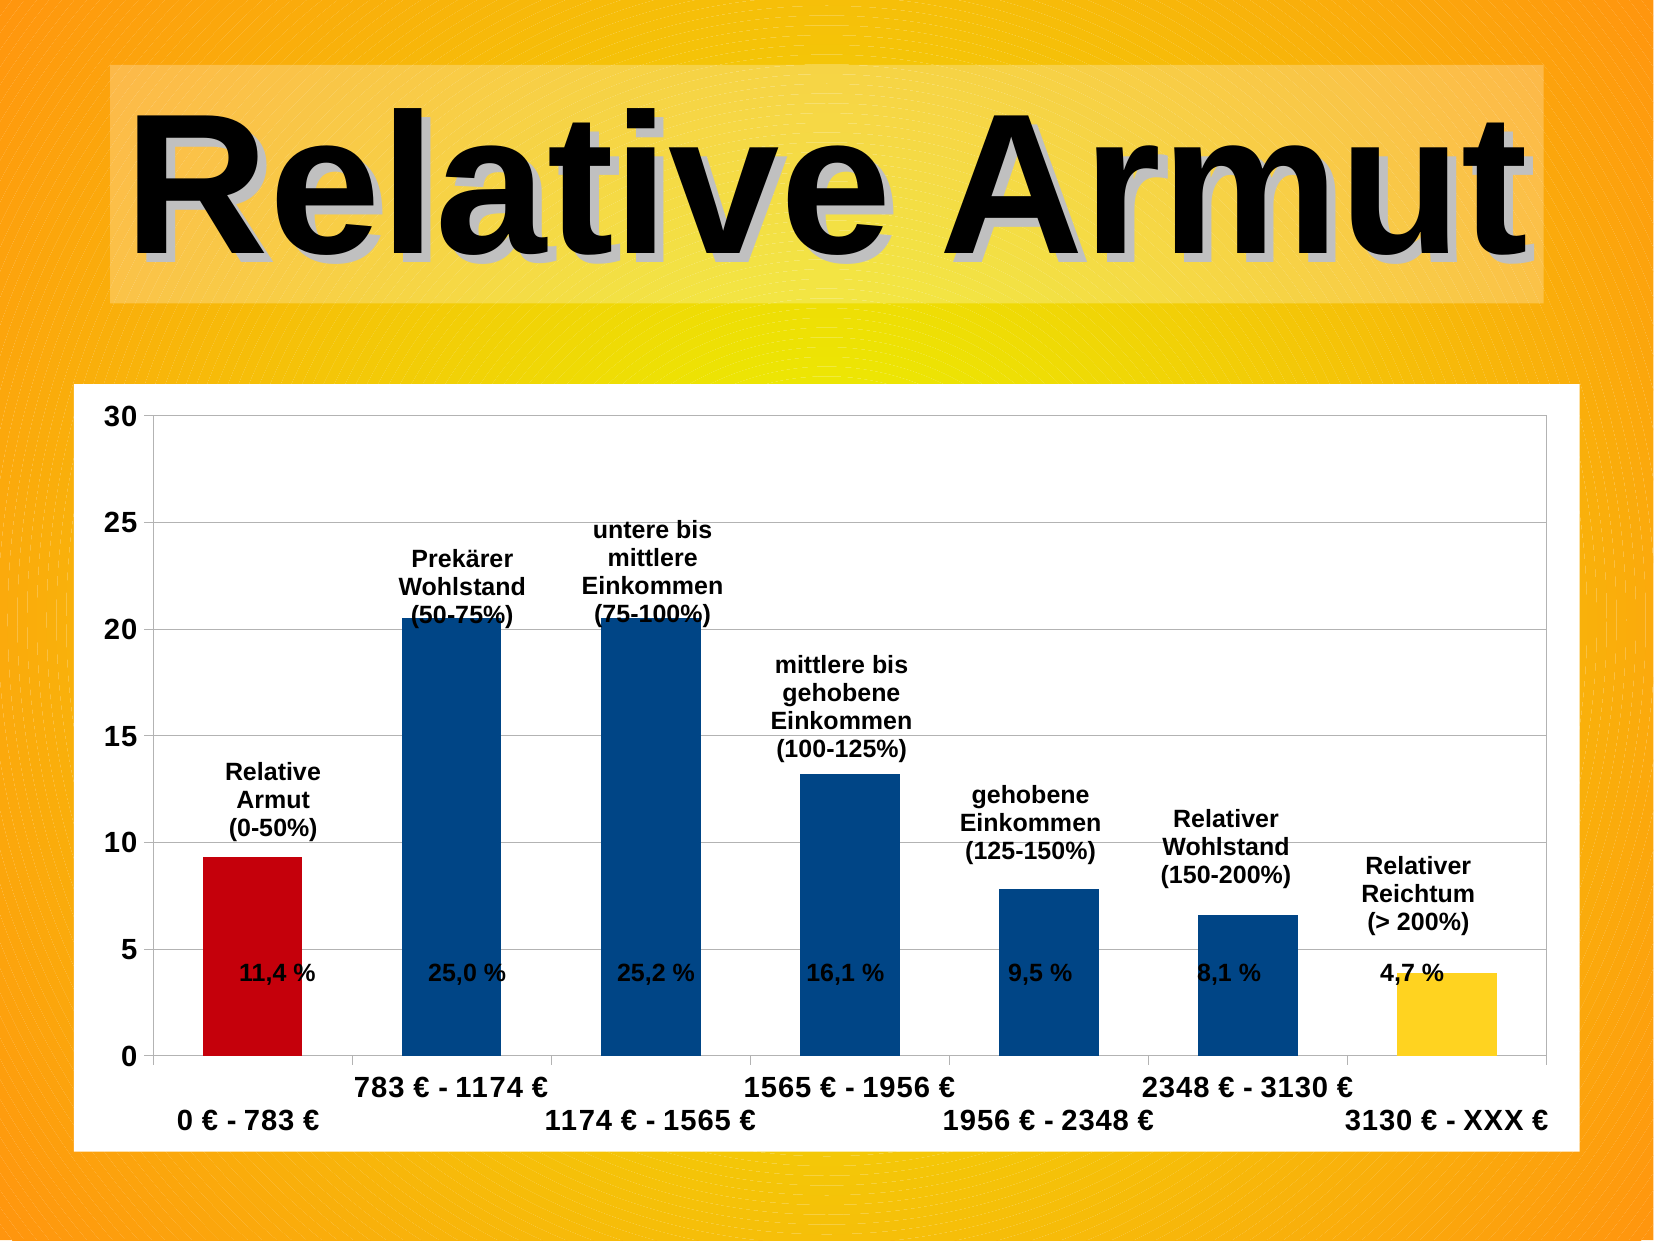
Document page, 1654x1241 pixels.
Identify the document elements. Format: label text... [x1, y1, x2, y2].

text_box untere bis mittlere Einkommen (75-100%) [566, 507, 739, 635]
text_box Relativer Reichtum (> 200%) [1346, 844, 1491, 944]
text_box 8,1 % [1175, 950, 1277, 994]
text_box gehobene Einkommen (125-150%) [944, 773, 1117, 873]
text_box 9,5 % [986, 950, 1088, 994]
text_box 25,2 % [602, 950, 711, 994]
chart [73, 384, 1580, 1152]
text_box mittlere bis gehobene Einkommen (100-125%) [755, 643, 928, 771]
text_box Relativer Wohlstand (150-200%) [1145, 797, 1307, 897]
text_box 11,4 % [224, 950, 331, 994]
text_box 25,0 % [413, 950, 522, 994]
text_box Relative Armut (0-50%) [210, 750, 337, 849]
text_box Prekärer Wohlstand (50-75%) [383, 537, 541, 637]
text_box 16,1 % [791, 950, 900, 994]
text_box Relative Armut [110, 64, 1544, 304]
text_box 4,7 % [1358, 950, 1460, 994]
